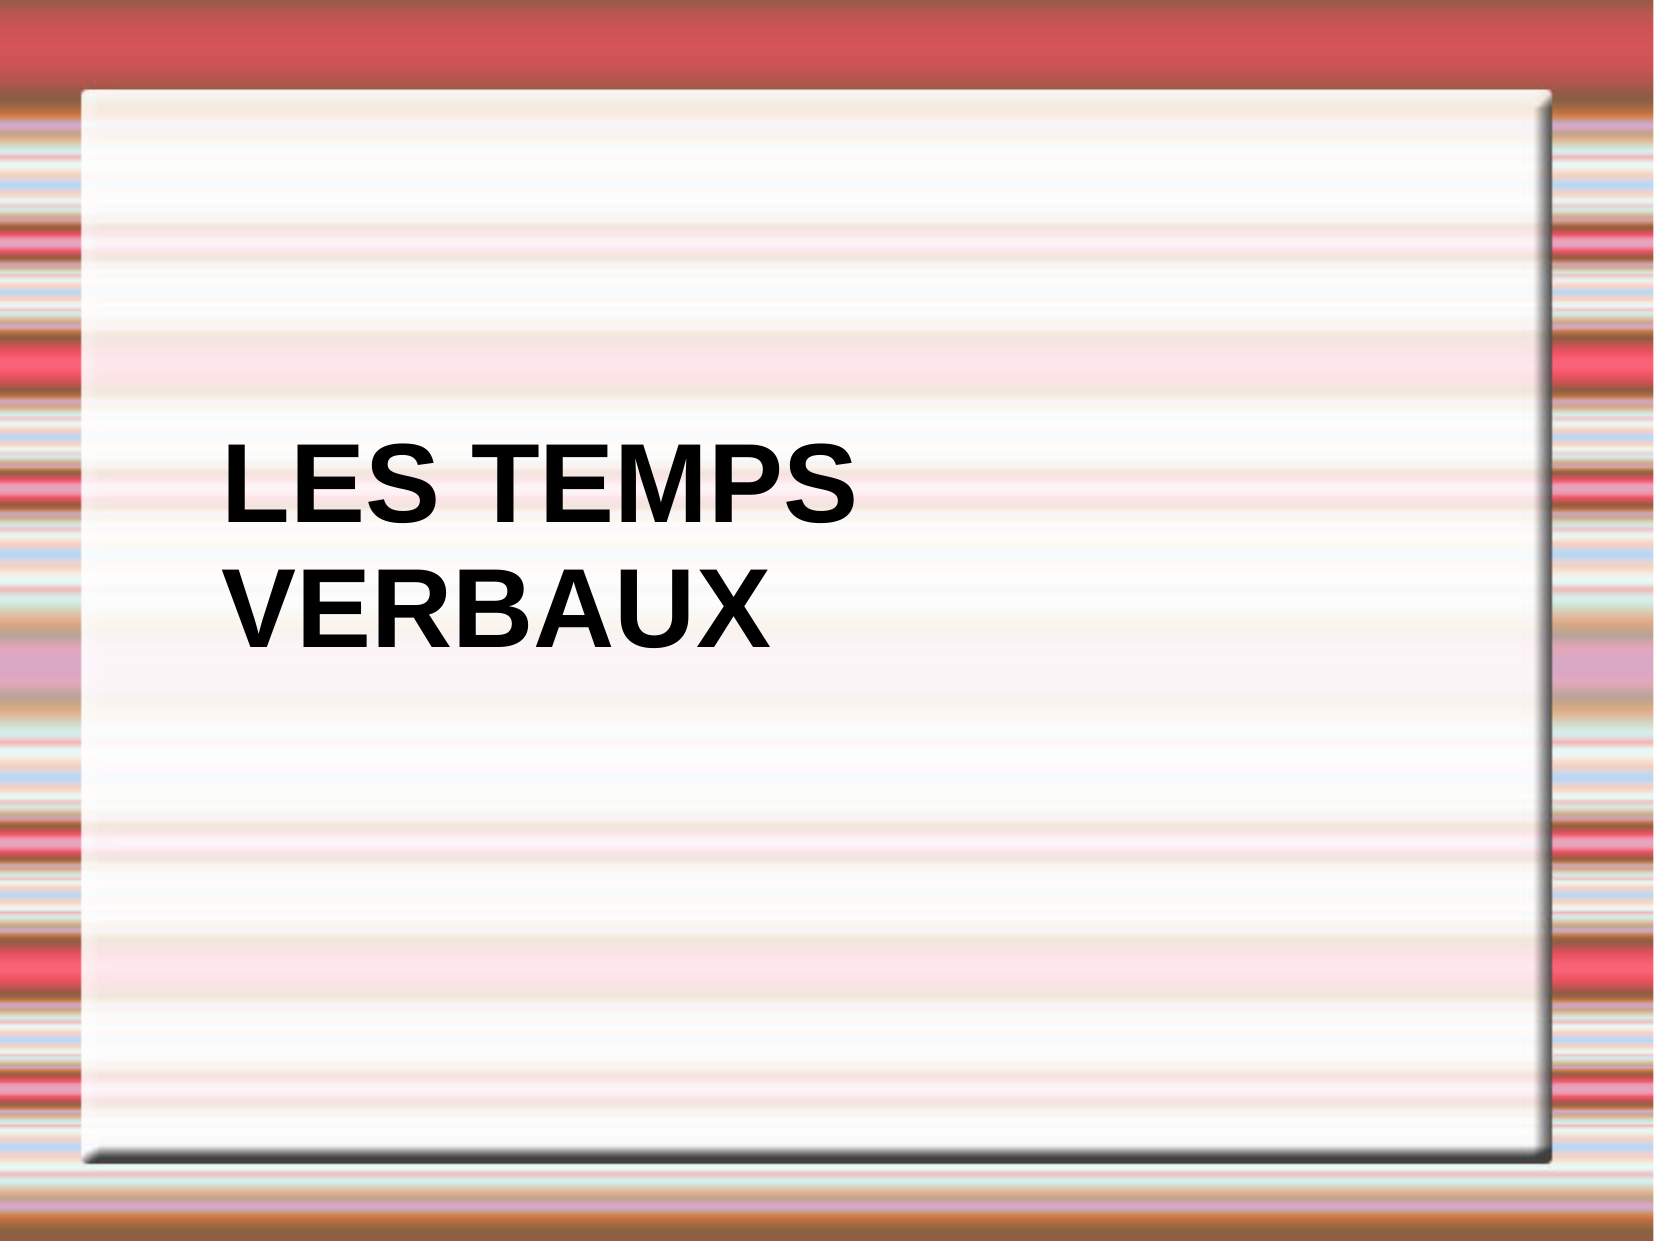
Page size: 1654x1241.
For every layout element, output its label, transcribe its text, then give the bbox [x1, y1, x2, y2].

text_box LES TEMPS VERBAUX [206, 413, 1388, 680]
picture [0, 0, 1654, 1241]
